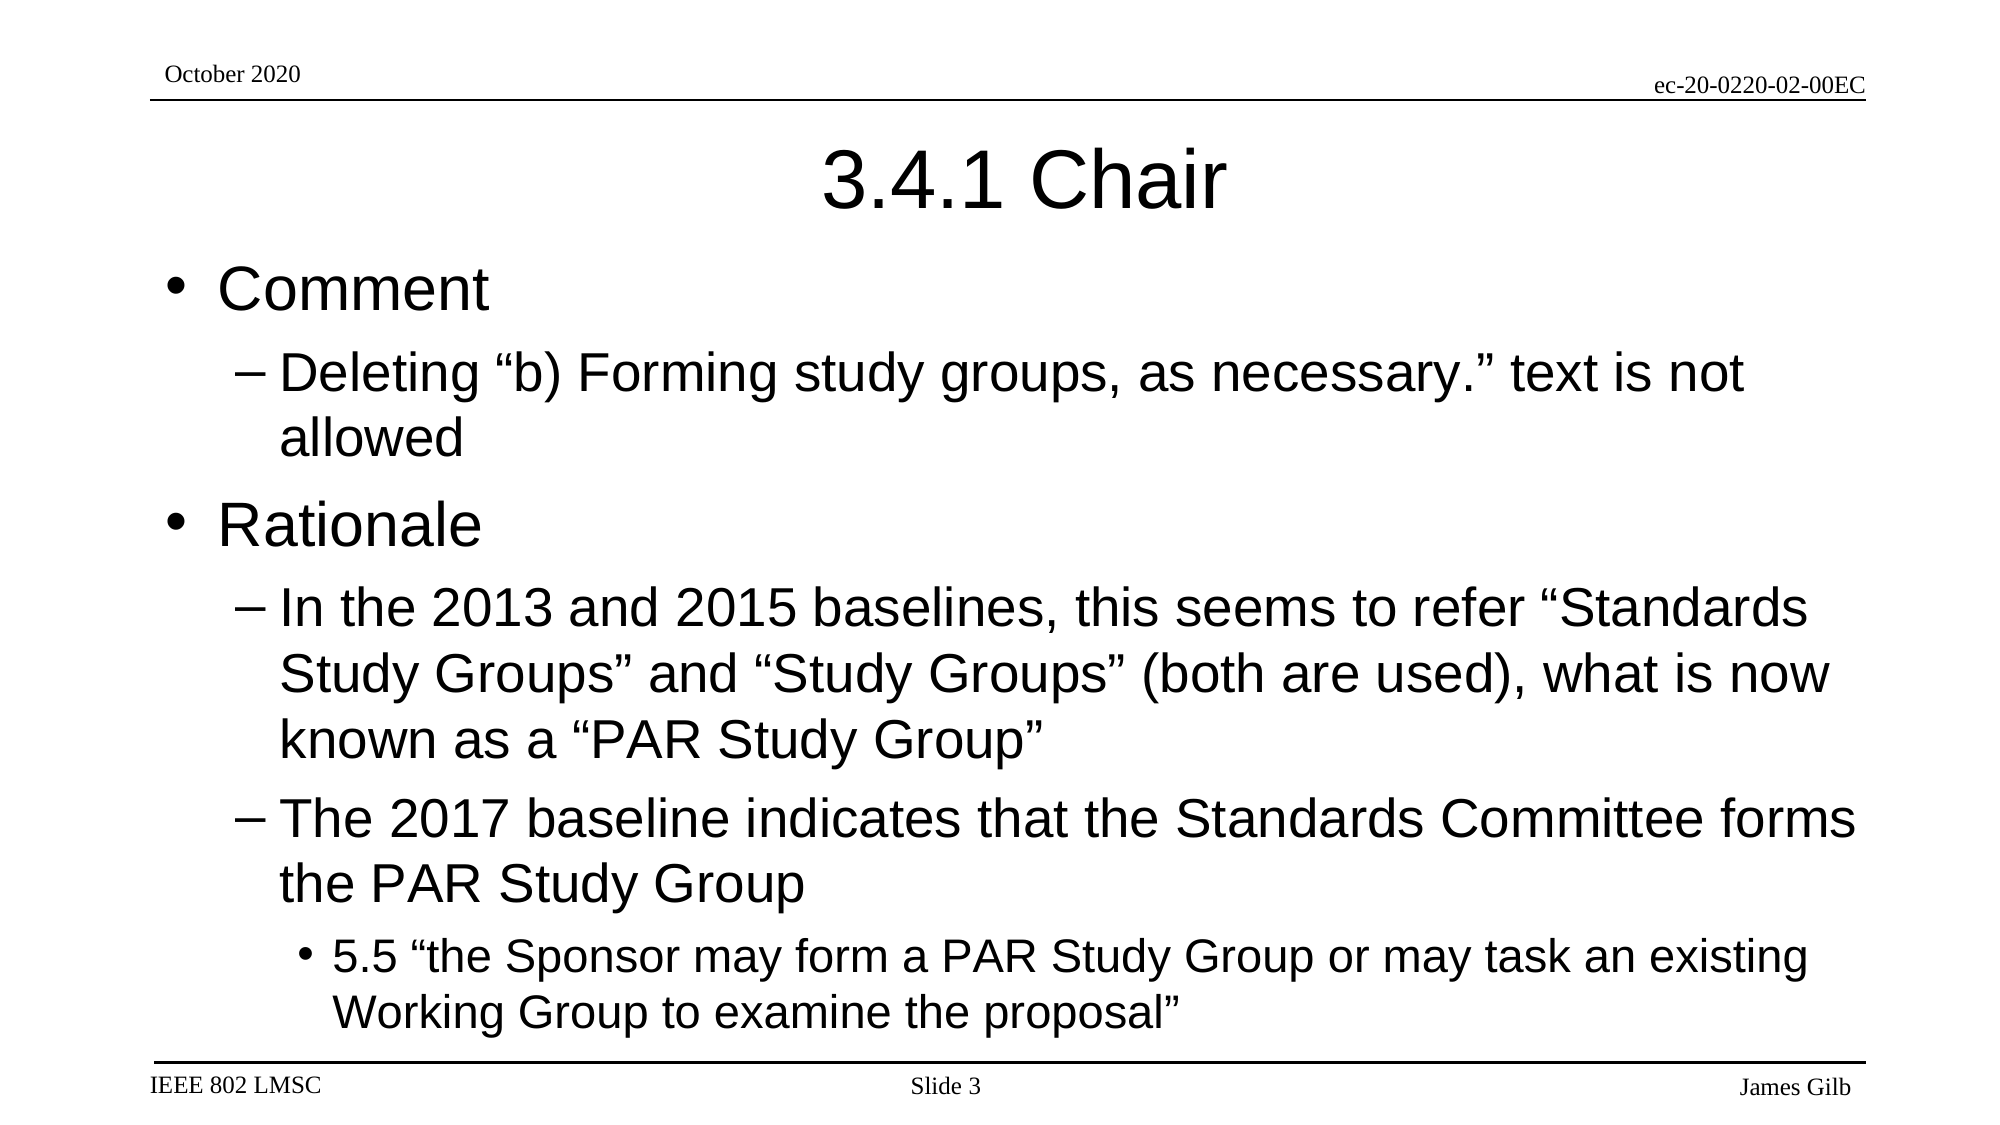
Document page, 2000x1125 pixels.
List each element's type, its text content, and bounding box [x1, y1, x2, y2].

title 3.4.1 Chair [149, 112, 1900, 238]
list Comment Deleting “b) Forming study groups, as necessary.” text is not allowed Rationale In the 2013 and 2015 baselines, this seems to refer “Standards Study Groups” and “Study Groups” (both are used), what is now known as a “PAR Study Group” The 2017 baseline indicates that the Standards Committee forms the PAR Study Group 5.5 “the Sponsor may form a PAR Study Group or may task an existing Working Group to examine the proposal” [149, 239, 1900, 1051]
